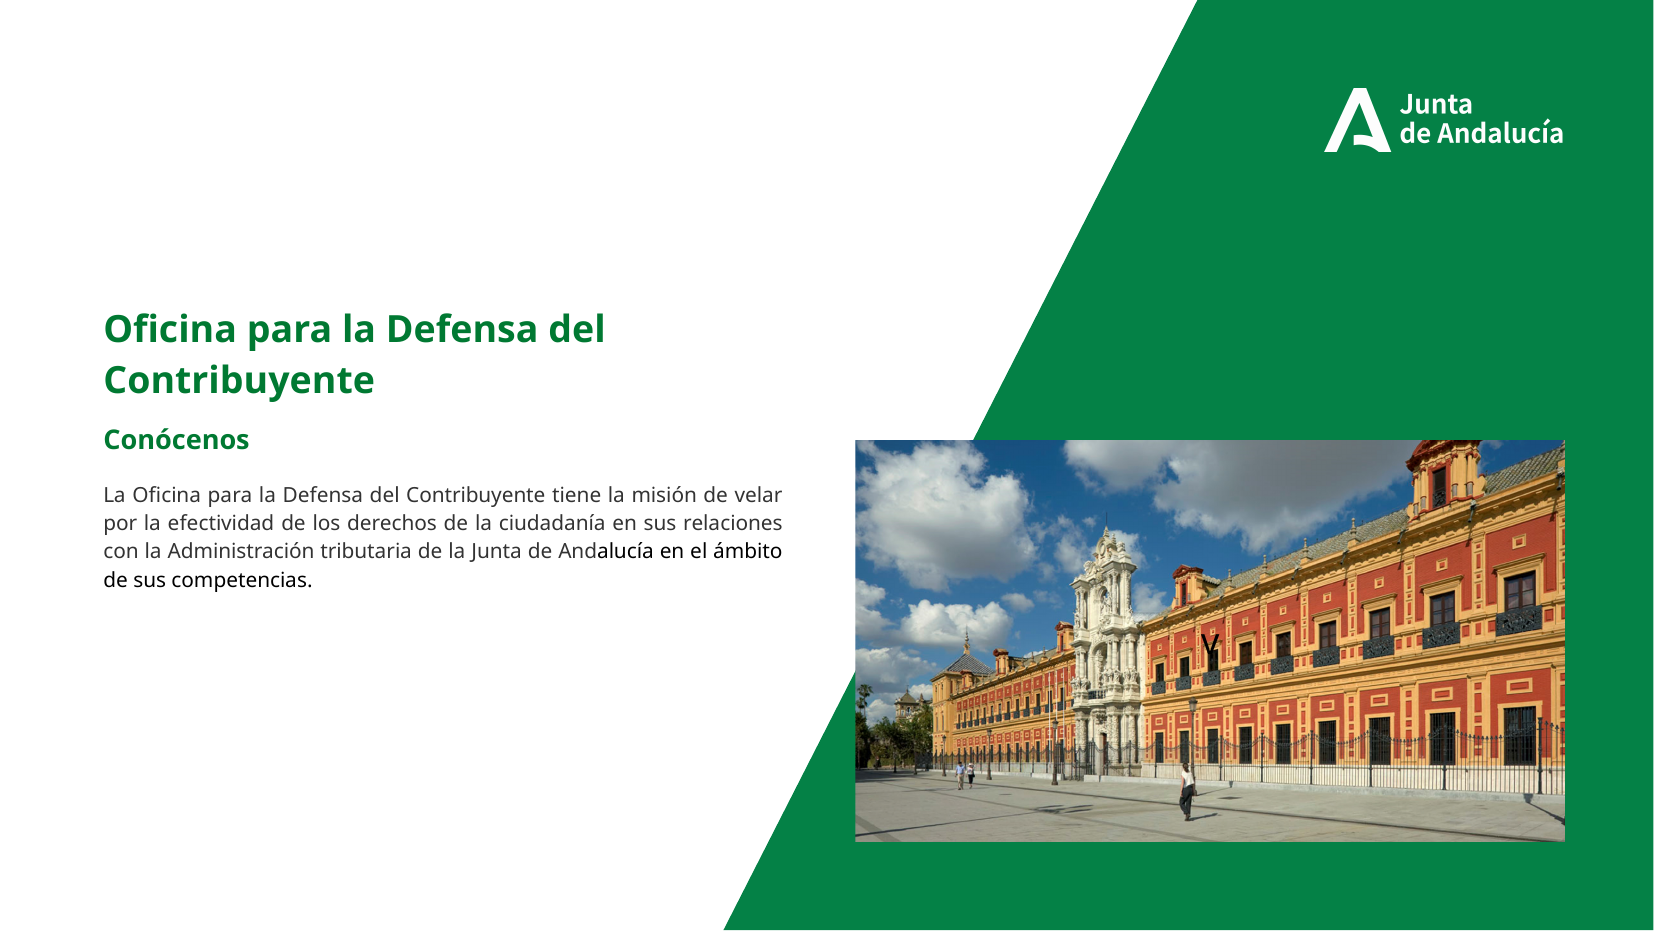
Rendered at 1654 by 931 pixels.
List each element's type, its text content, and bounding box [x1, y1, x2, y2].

text_box Oficina para la Defensa del Contribuyente [88, 295, 798, 405]
text_box La Oficina para la Defensa del Contribuyente tiene la misión de velar por la efectividad de los derechos de la ciudadanía en sus relaciones con la Administración tributaria de la Junta de Andalucía en el ámbito de sus competencias. [88, 472, 798, 608]
text_box Conócenos [88, 413, 798, 462]
text_box [723, 0, 1654, 931]
picture [1324, 88, 1565, 152]
picture [855, 440, 1565, 842]
